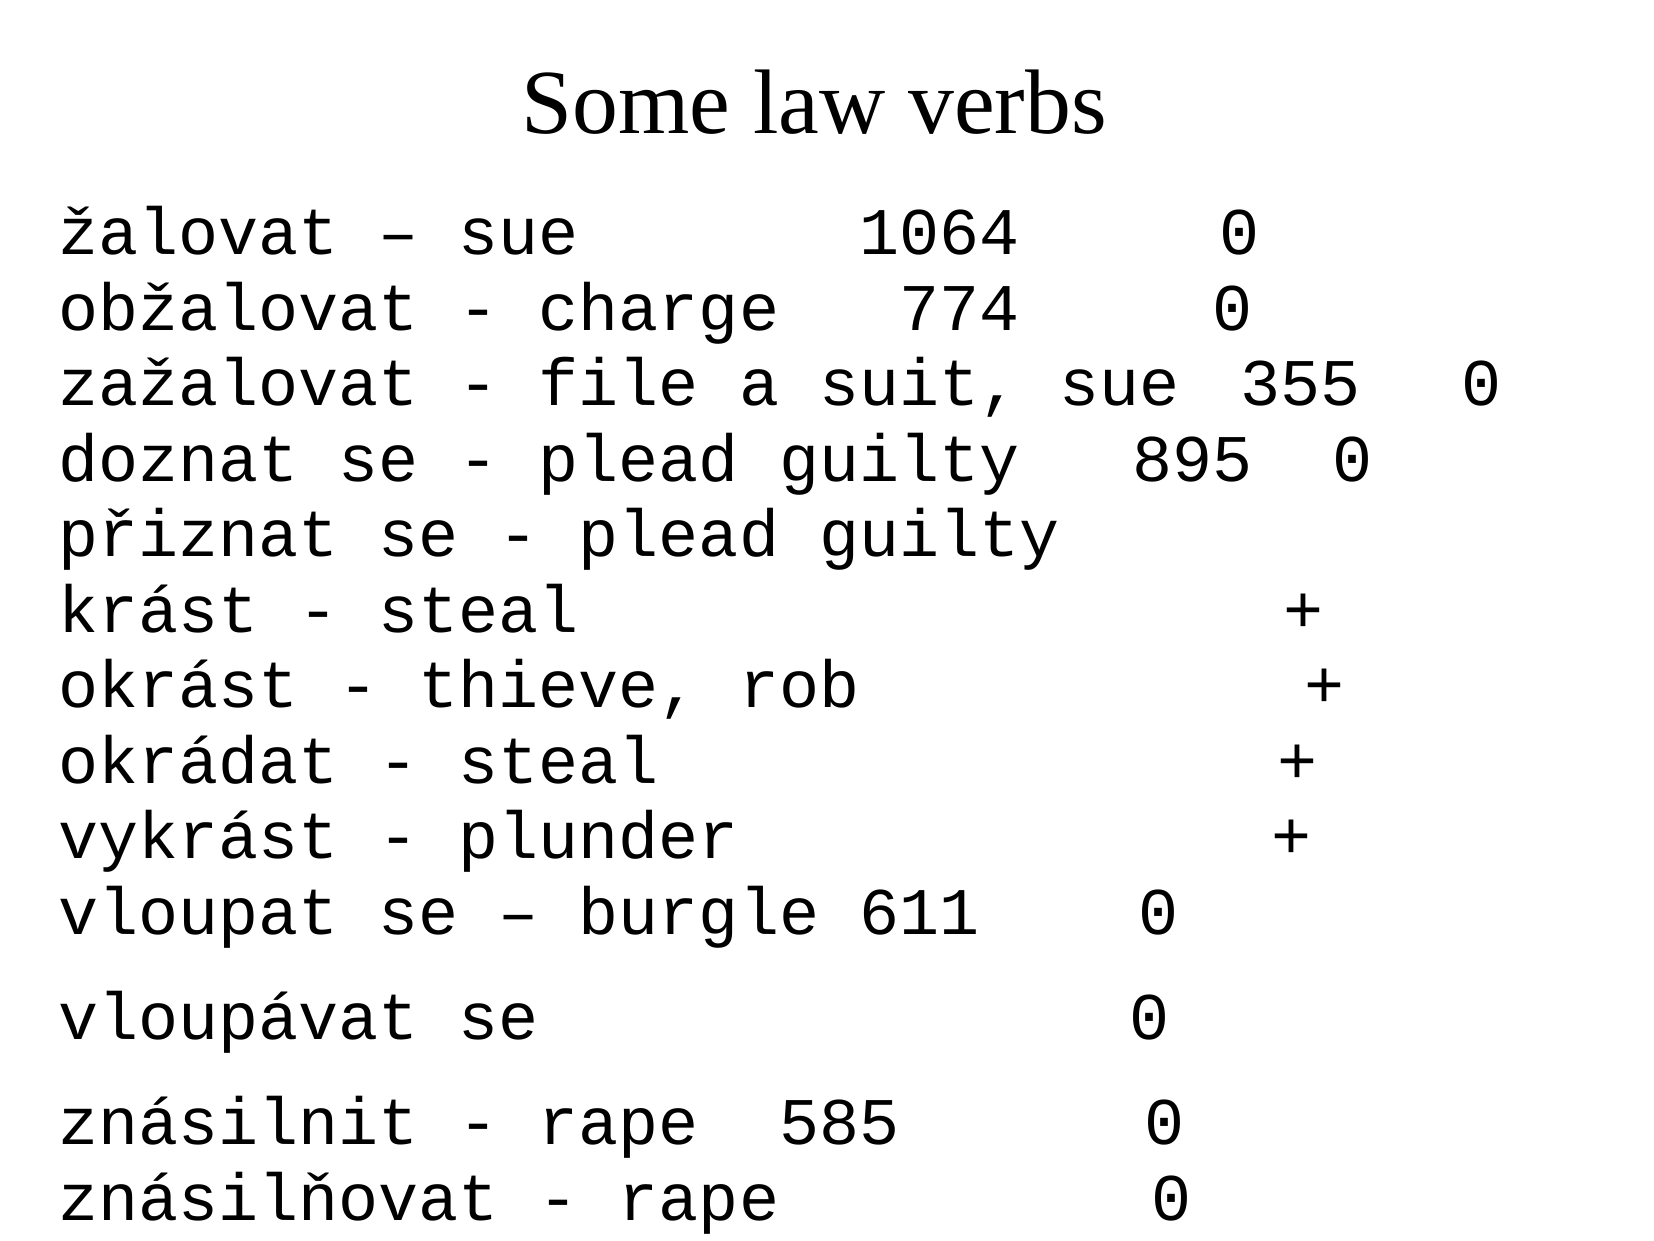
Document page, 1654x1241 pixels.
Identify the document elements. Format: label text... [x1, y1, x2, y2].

title Some law verbs [59, 51, 1571, 154]
list žalovat – sue 1064 0 obžalovat - charge 774 0 zažalovat - file a suit, sue 355 0 doznat se - plead guilty 895 0 přiznat se - plead guilty krást - steal + okrást - thieve, rob + okrádat - steal + vykrást - plunder + vloupat se – burgle 611 0 vloupávat se 0 znásilnit - rape 585 0 znásilňovat - rape 0 [59, 199, 1548, 1241]
